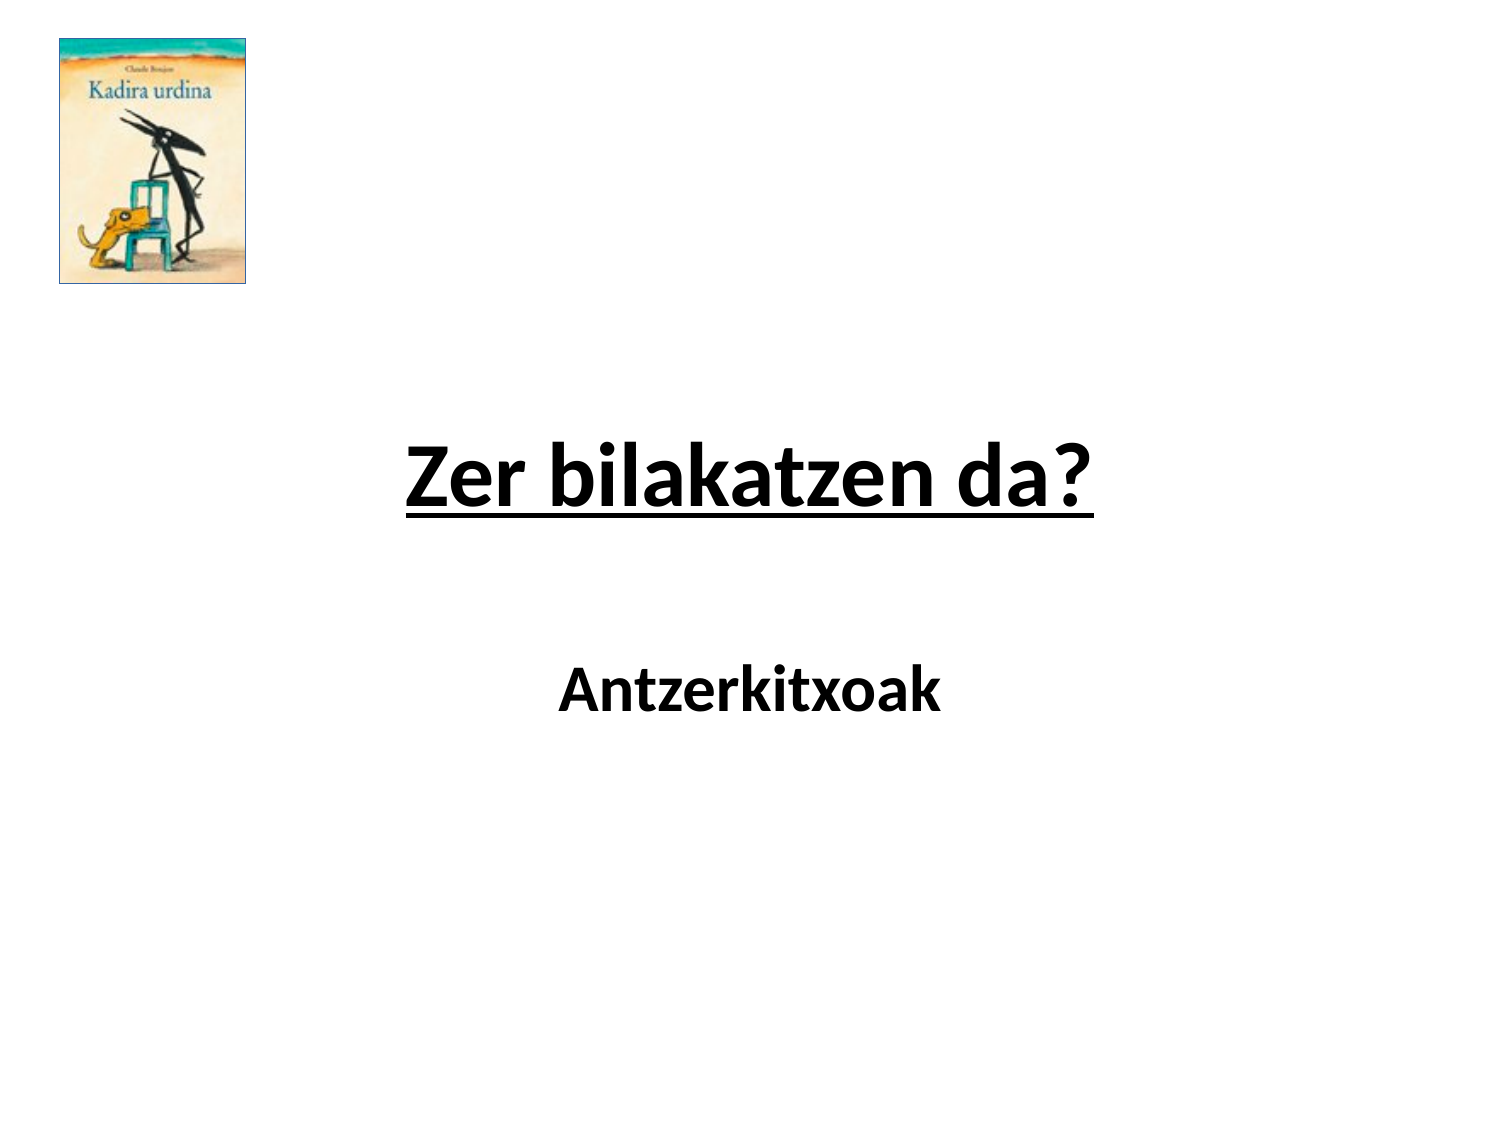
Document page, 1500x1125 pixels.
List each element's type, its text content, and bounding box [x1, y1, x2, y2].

title Zer bilakatzen da? [112, 349, 1388, 591]
subtitle Antzerkitxoak [225, 637, 1275, 925]
picture [59, 38, 246, 284]
